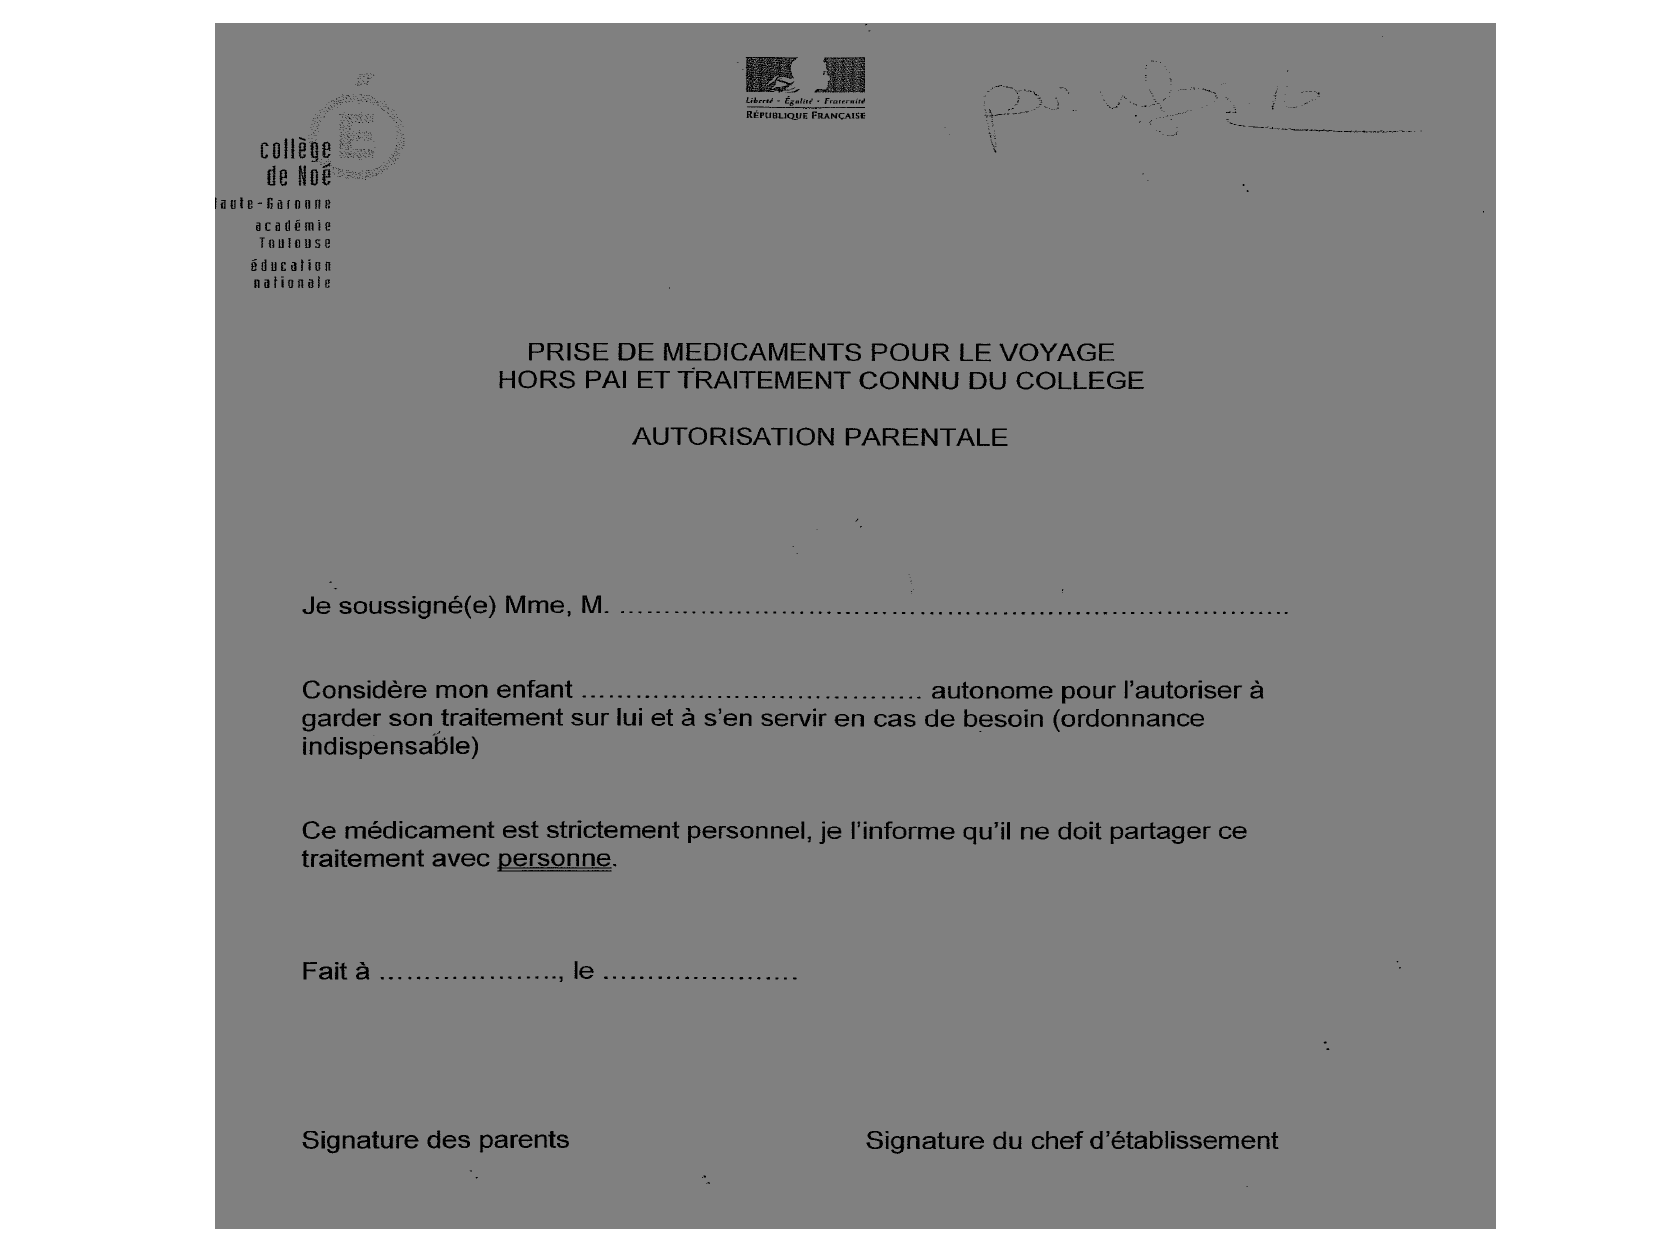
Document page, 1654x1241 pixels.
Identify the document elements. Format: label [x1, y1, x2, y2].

picture [215, 23, 1496, 1229]
